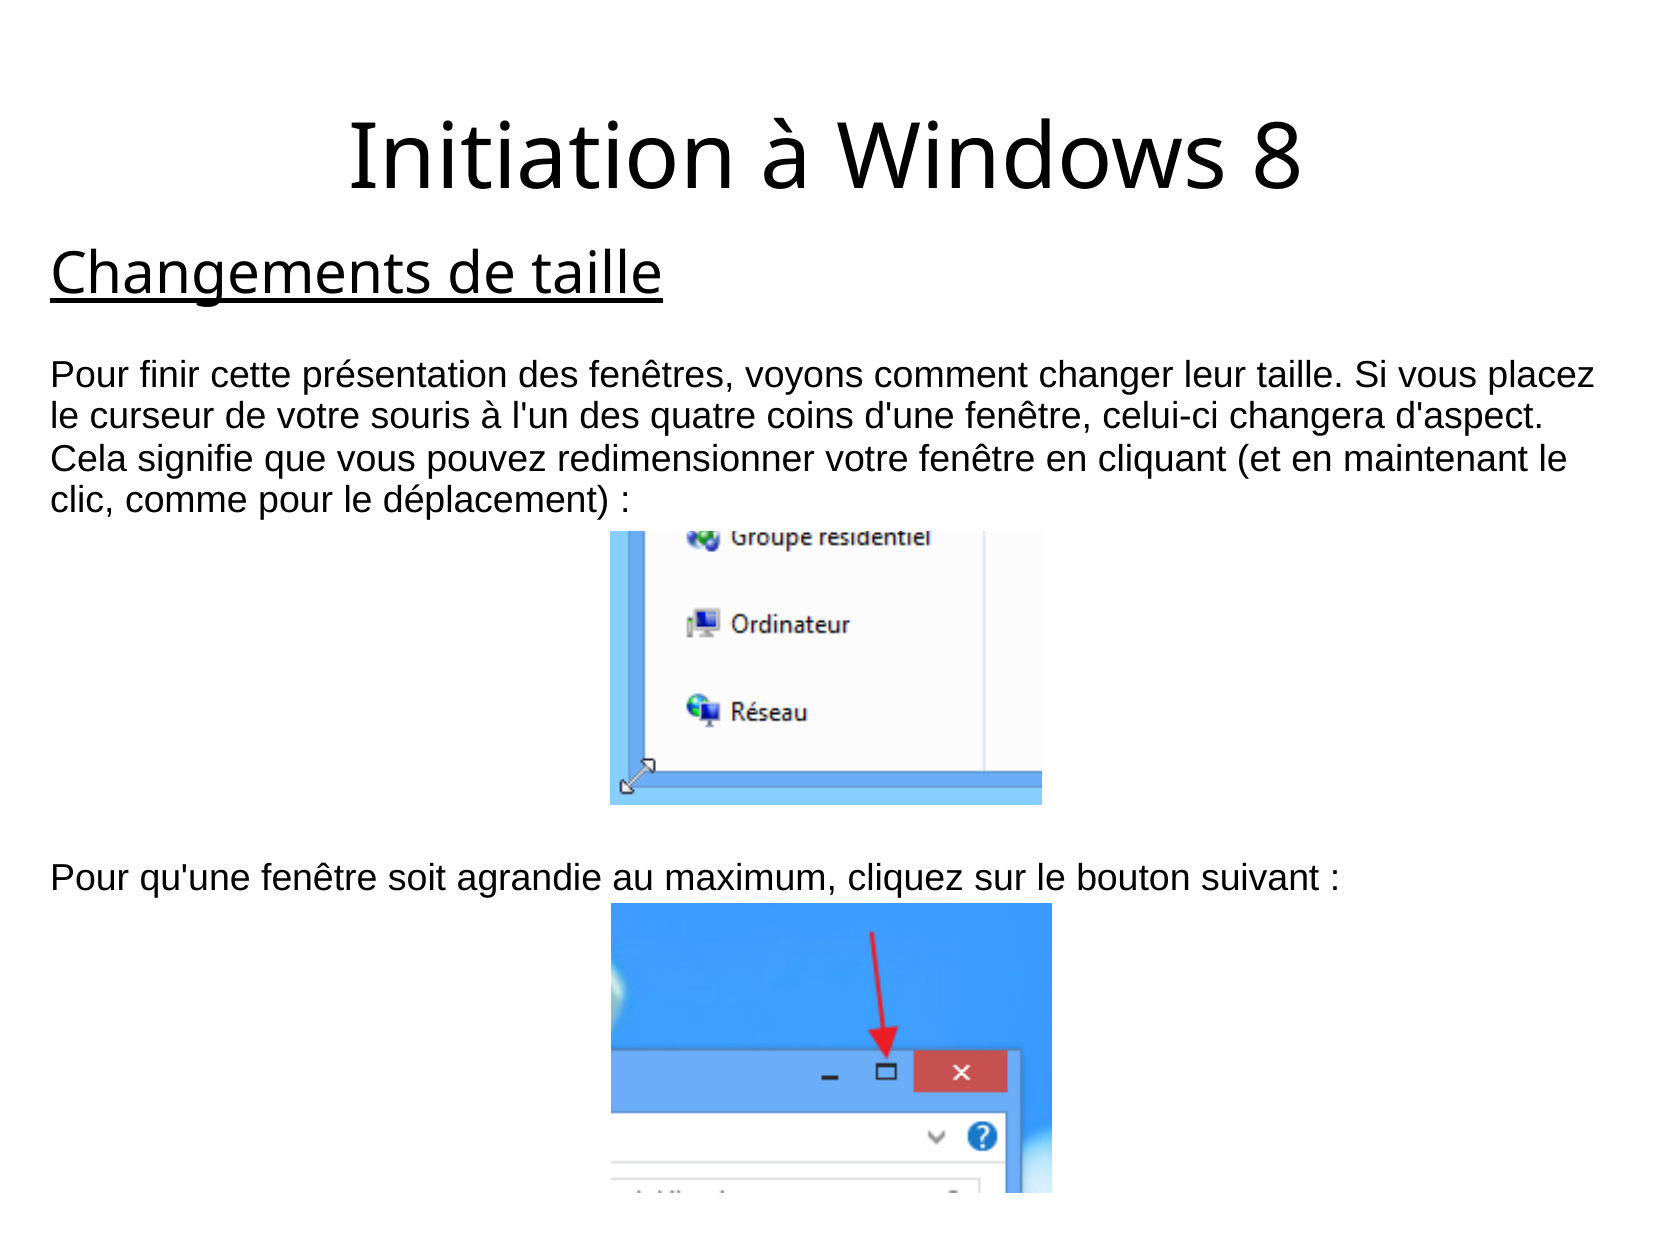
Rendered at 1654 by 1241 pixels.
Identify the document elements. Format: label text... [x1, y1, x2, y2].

picture [611, 903, 1052, 1193]
picture [610, 531, 1042, 805]
title Initiation à Windows 8 [82, 49, 1571, 224]
text_box Changements de taille Pour finir cette présentation des fenêtres, voyons comment changer leur taille. Si vous placez le curseur de votre souris à l'un des quatre coins d'une fenêtre, celui-ci changera d'aspect. Cela signifie que vous pouvez redimensionner votre fenêtre en cliquant (et en maintenant le clic, comme pour le déplacement) : Pour qu'une fenêtre soit agrandie au maximum, cliquez sur le bouton suivant : [35, 224, 1619, 894]
